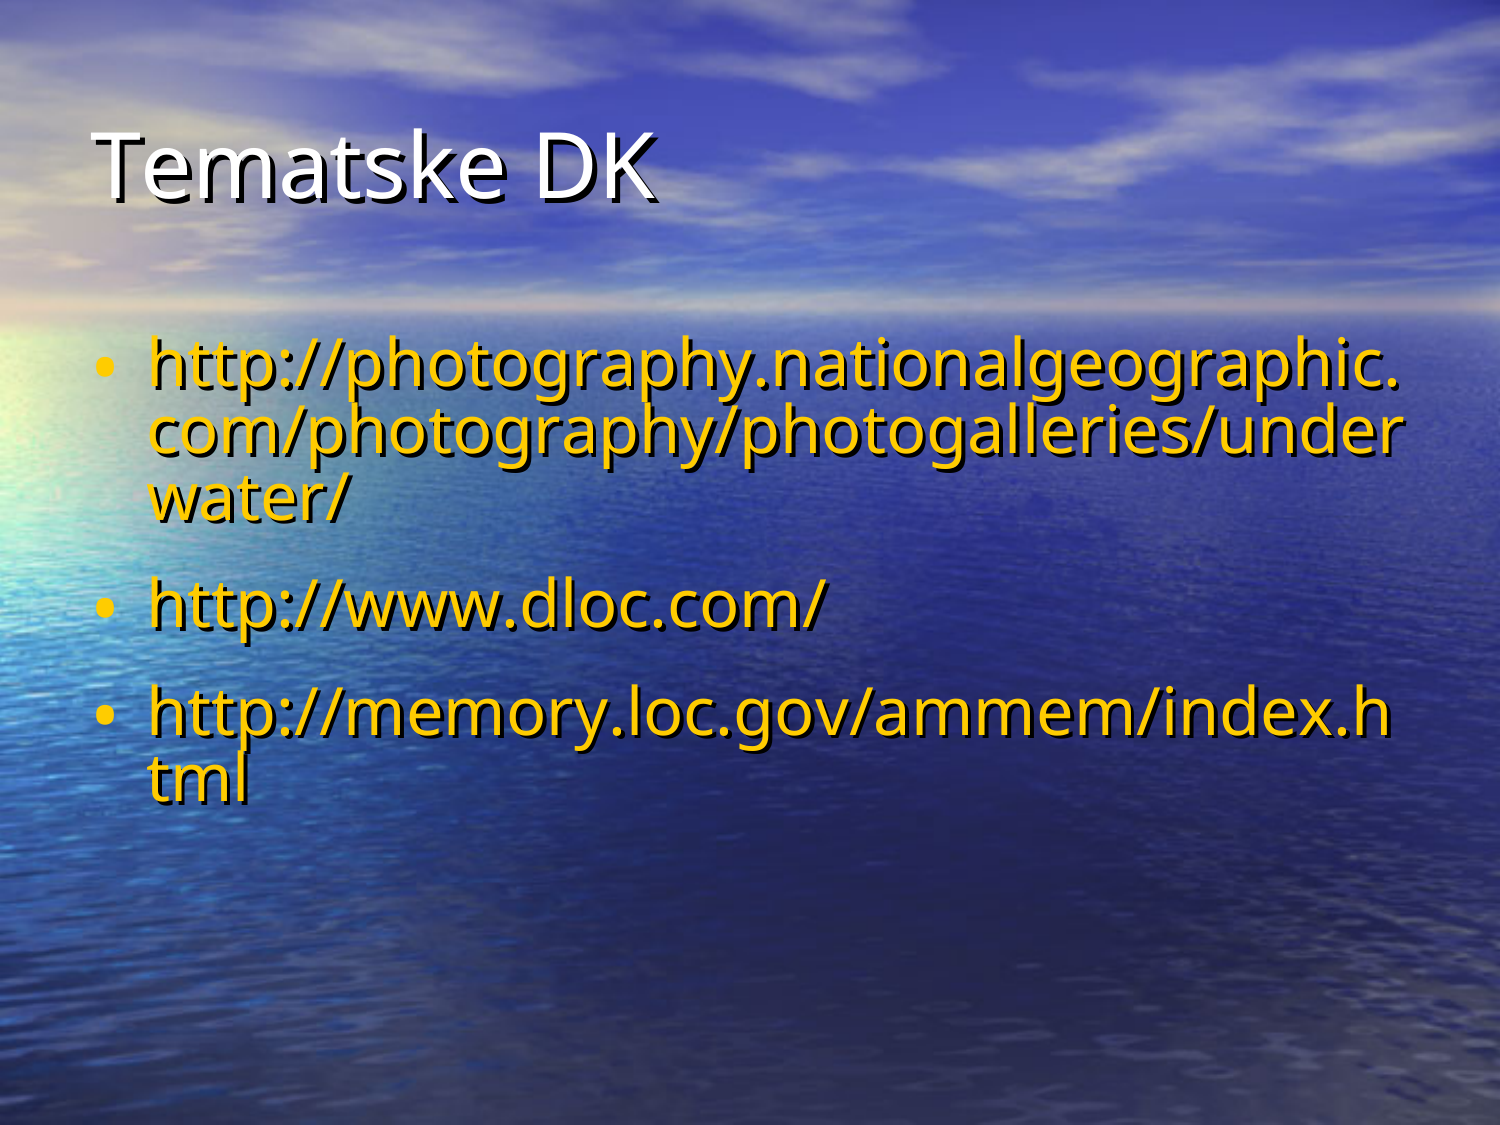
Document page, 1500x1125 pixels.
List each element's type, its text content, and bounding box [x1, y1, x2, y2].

picture [0, 0, 1500, 1125]
list http://photography.nationalgeographic.com/photography/photogalleries/underwater/ http://www.dloc.com/ http://memory.loc.gov/ammem/index.html [75, 312, 1426, 988]
title Tematske DK [75, 47, 1426, 276]
